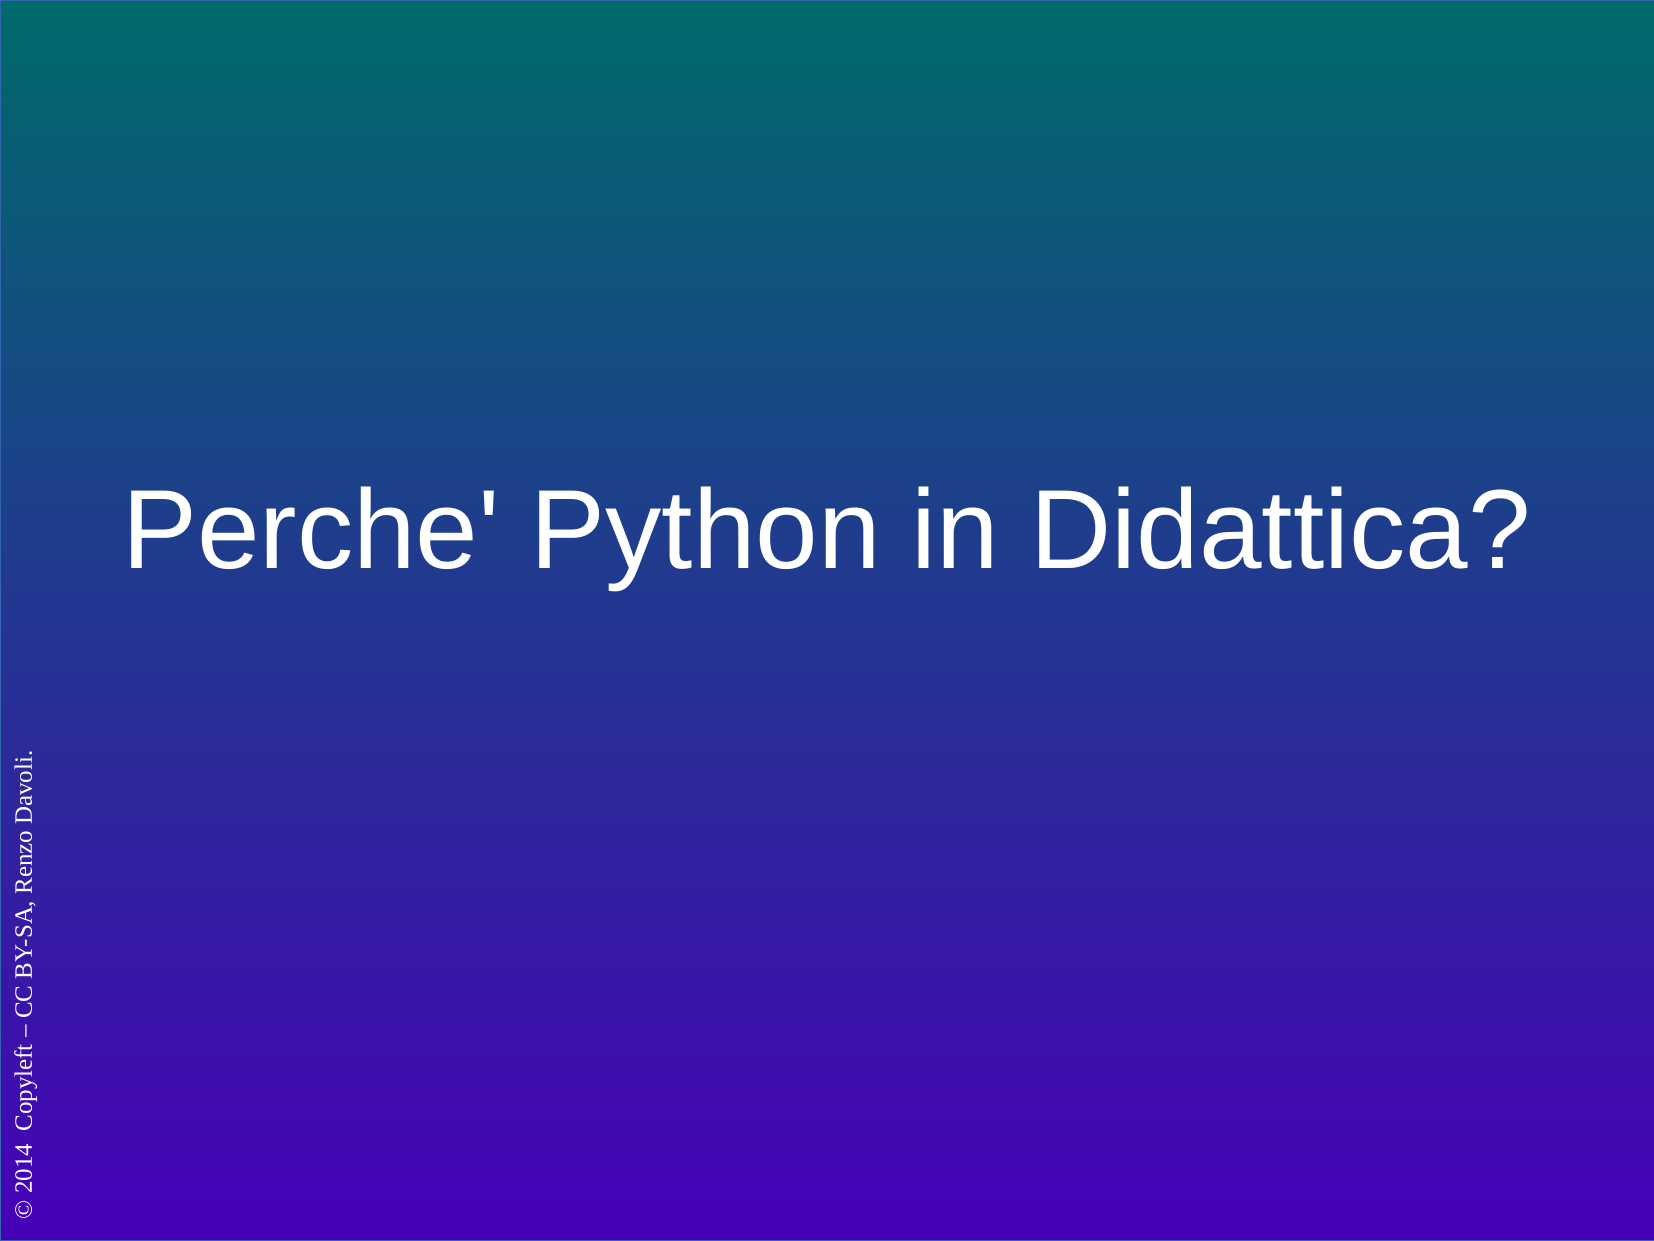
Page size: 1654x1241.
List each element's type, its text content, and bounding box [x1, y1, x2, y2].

subtitle Perche' Python in Didattica? [82, 49, 1571, 1010]
